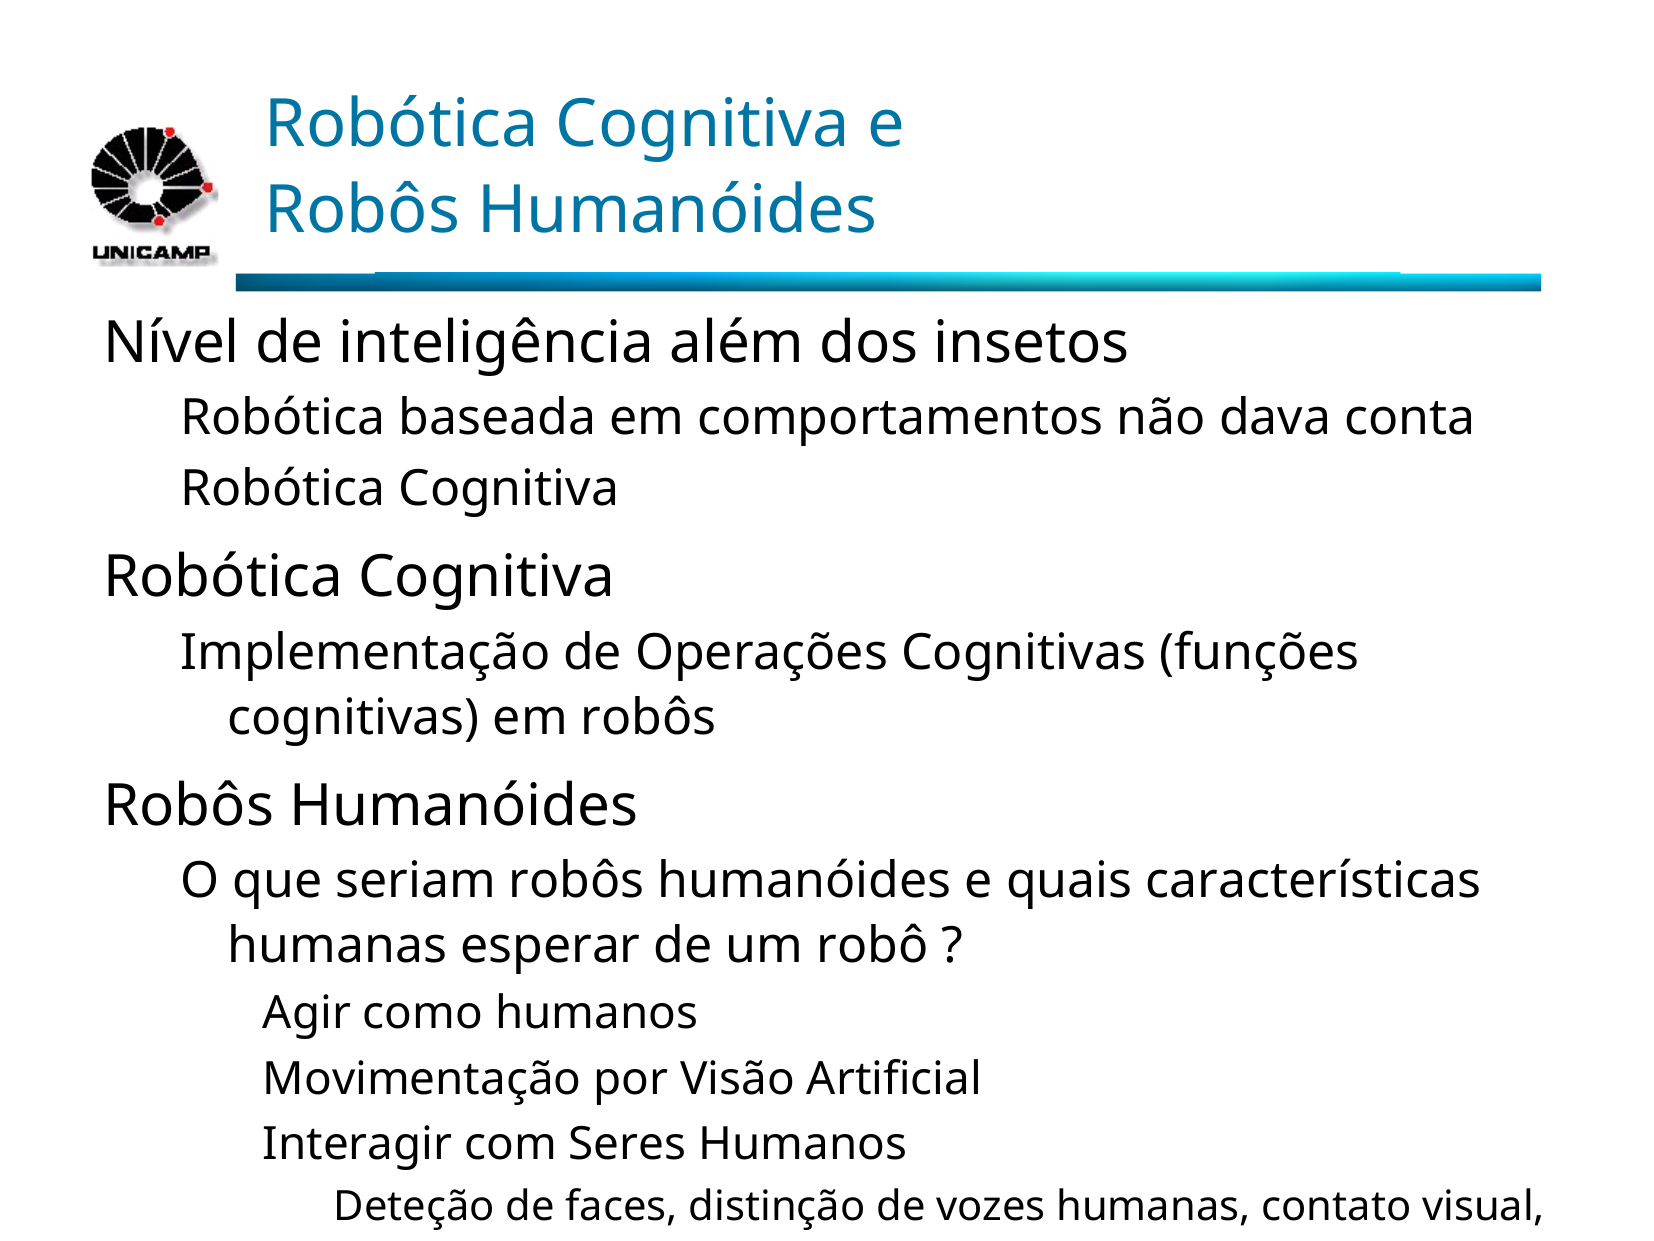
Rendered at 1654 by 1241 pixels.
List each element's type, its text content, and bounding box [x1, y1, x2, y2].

list Nível de inteligência além dos insetos Robótica baseada em comportamentos não dava conta Robótica Cognitiva Robótica Cognitiva Implementação de Operações Cognitivas (funções cognitivas) em robôs Robôs Humanóides O que seriam robôs humanóides e quais características humanas esperar de um robô ? Agir como humanos Movimentação por Visão Artificial Interagir com Seres Humanos Deteção de faces, distinção de vozes humanas, contato visual, estimação de foco de atenção humano, etc. [85, 301, 1565, 1218]
title Robótica Cognitiva e Robôs Humanóides [264, 42, 1534, 250]
picture [125, 272, 1654, 295]
